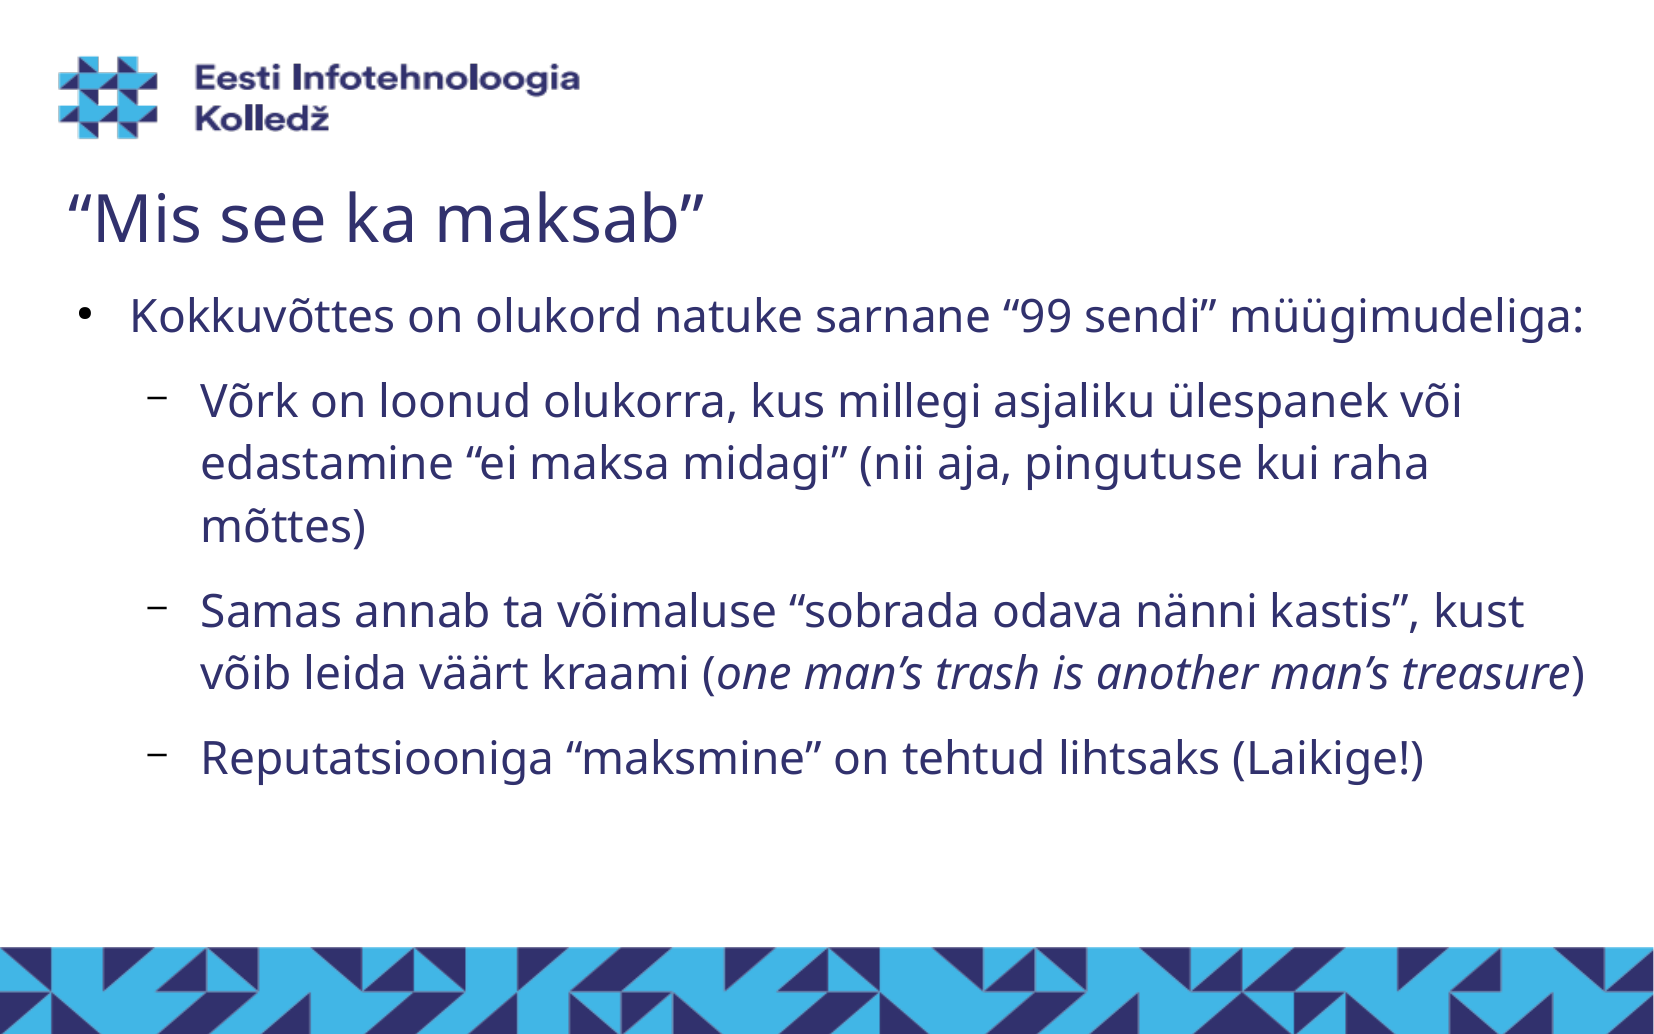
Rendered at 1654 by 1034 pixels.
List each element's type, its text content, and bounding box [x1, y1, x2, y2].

title “Mis see ka maksab” [68, 147, 1536, 283]
list Kokkuvõttes on olukord natuke sarnane “99 sendi” müügimudeliga: Võrk on loonud olukorra, kus millegi asjaliku ülespanek või edastamine “ei maksa midagi” (nii aja, pingutuse kui raha mõttes) Samas annab ta võimaluse “sobrada odava nänni kastis”, kust võib leida väärt kraami (one man’s trash is another man’s treasure) Reputatsiooniga “maksmine” on tehtud lihtsaks (Laikige!) [59, 283, 1595, 936]
